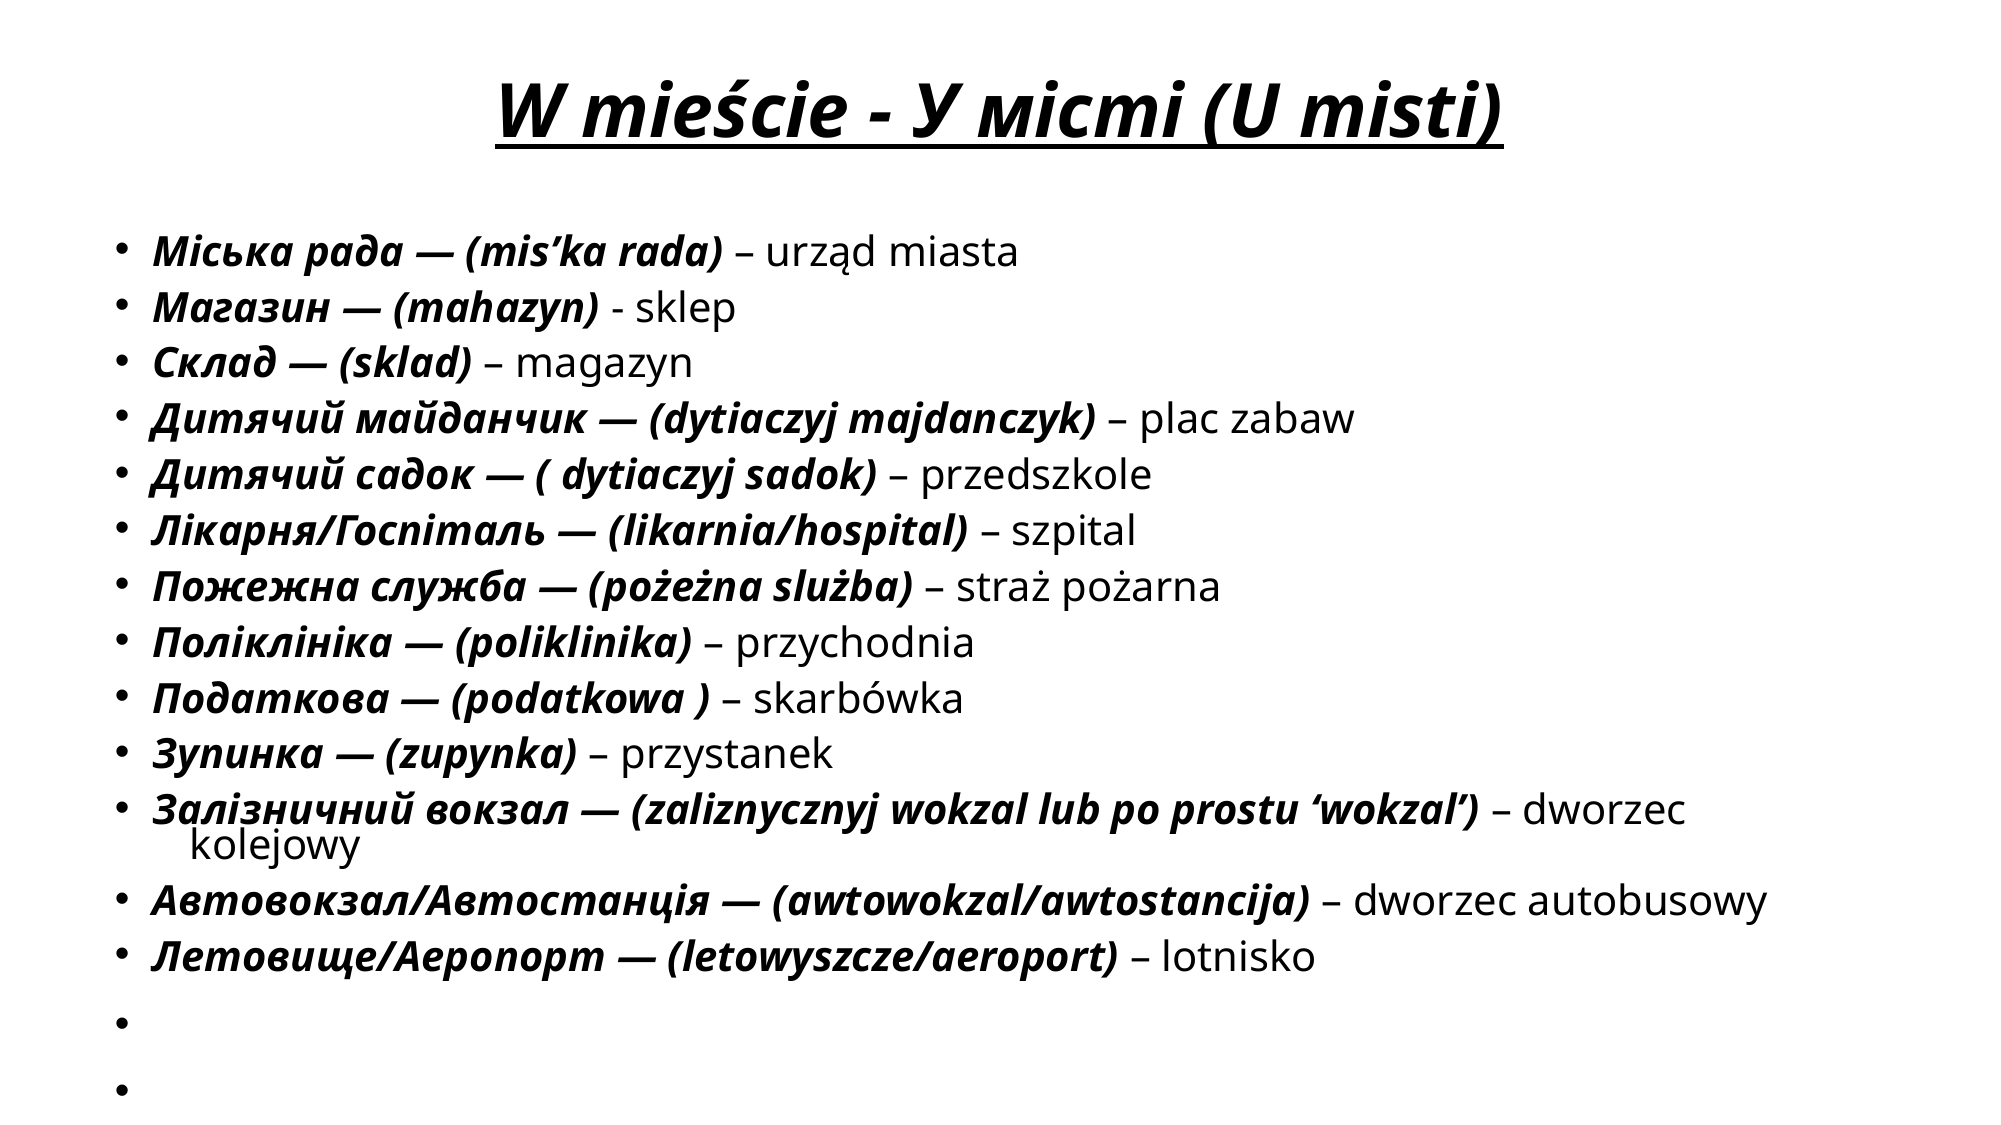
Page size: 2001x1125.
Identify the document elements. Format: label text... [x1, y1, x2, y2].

title W mieście - У місті (U misti) [137, 59, 1863, 230]
list Міська рада — (mis’ka rada) – urząd miasta Магазин — (mahazyn) - sklep Склад — (sklad) – magazyn Дитячий майданчик — (dytiaczyj majdanczyk) – plac zabaw Дитячий садок — ( dytiaczyj sadok) – przedszkole Лікарня/Госпіталь — (likarnia/hospital) – szpital Пожежна служба — (pożeżna slużba) – straż pożarna Поліклініка — (poliklinika) – przychodnia Податкова — (podatkowa ) – skarbówka Зупинка — (zupynka) – przystanek Залізничний вокзал — (zaliznycznyj wokzal lub po prostu ‘wokzal’) – dworzec kolejowy Автовокзал/Автостанція — (awtowokzal/awtostancija) – dworzec autobusowy Летовище/Аеропорт — (letowyszcze/aeroport) – lotnisko [99, 230, 1863, 1014]
